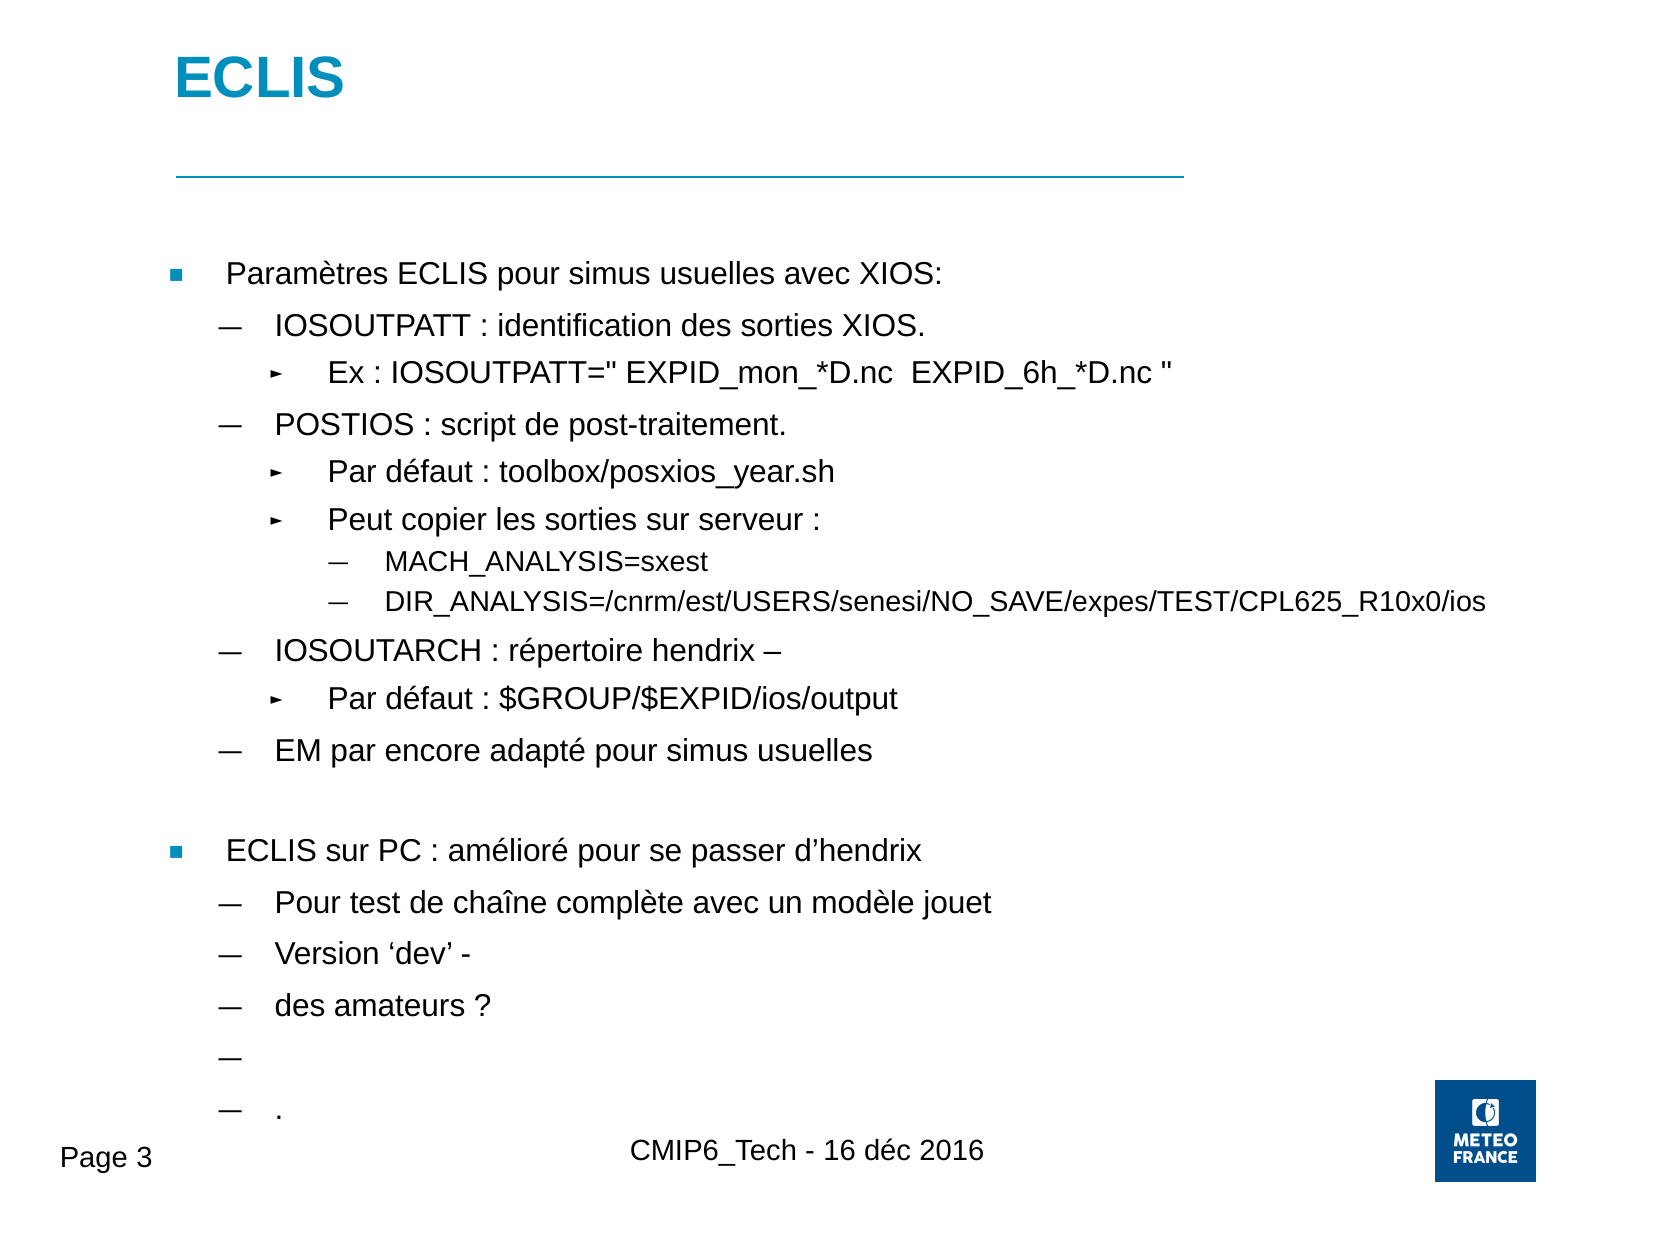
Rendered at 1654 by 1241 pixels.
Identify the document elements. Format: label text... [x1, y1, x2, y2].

list Paramètres ECLIS pour simus usuelles avec XIOS: IOSOUTPATT : identification des sorties XIOS. Ex : IOSOUTPATT=" EXPID_mon_*D.nc EXPID_6h_*D.nc " POSTIOS : script de post-traitement. Par défaut : toolbox/posxios_year.sh Peut copier les sorties sur serveur : MACH_ANALYSIS=sxest DIR_ANALYSIS=/cnrm/est/USERS/senesi/NO_SAVE/expes/TEST/CPL625_R10x0/ios IOSOUTARCH : répertoire hendrix – Par défaut : $GROUP/$EXPID/ios/output EM par encore adapté pour simus usuelles ECLIS sur PC : amélioré pour se passer d’hendrix Pour test de chaîne complète avec un modèle jouet Version ‘dev’ - des amateurs ? . [156, 256, 1571, 1134]
picture [1435, 1134, 1536, 1182]
title ECLIS [174, 0, 1654, 156]
